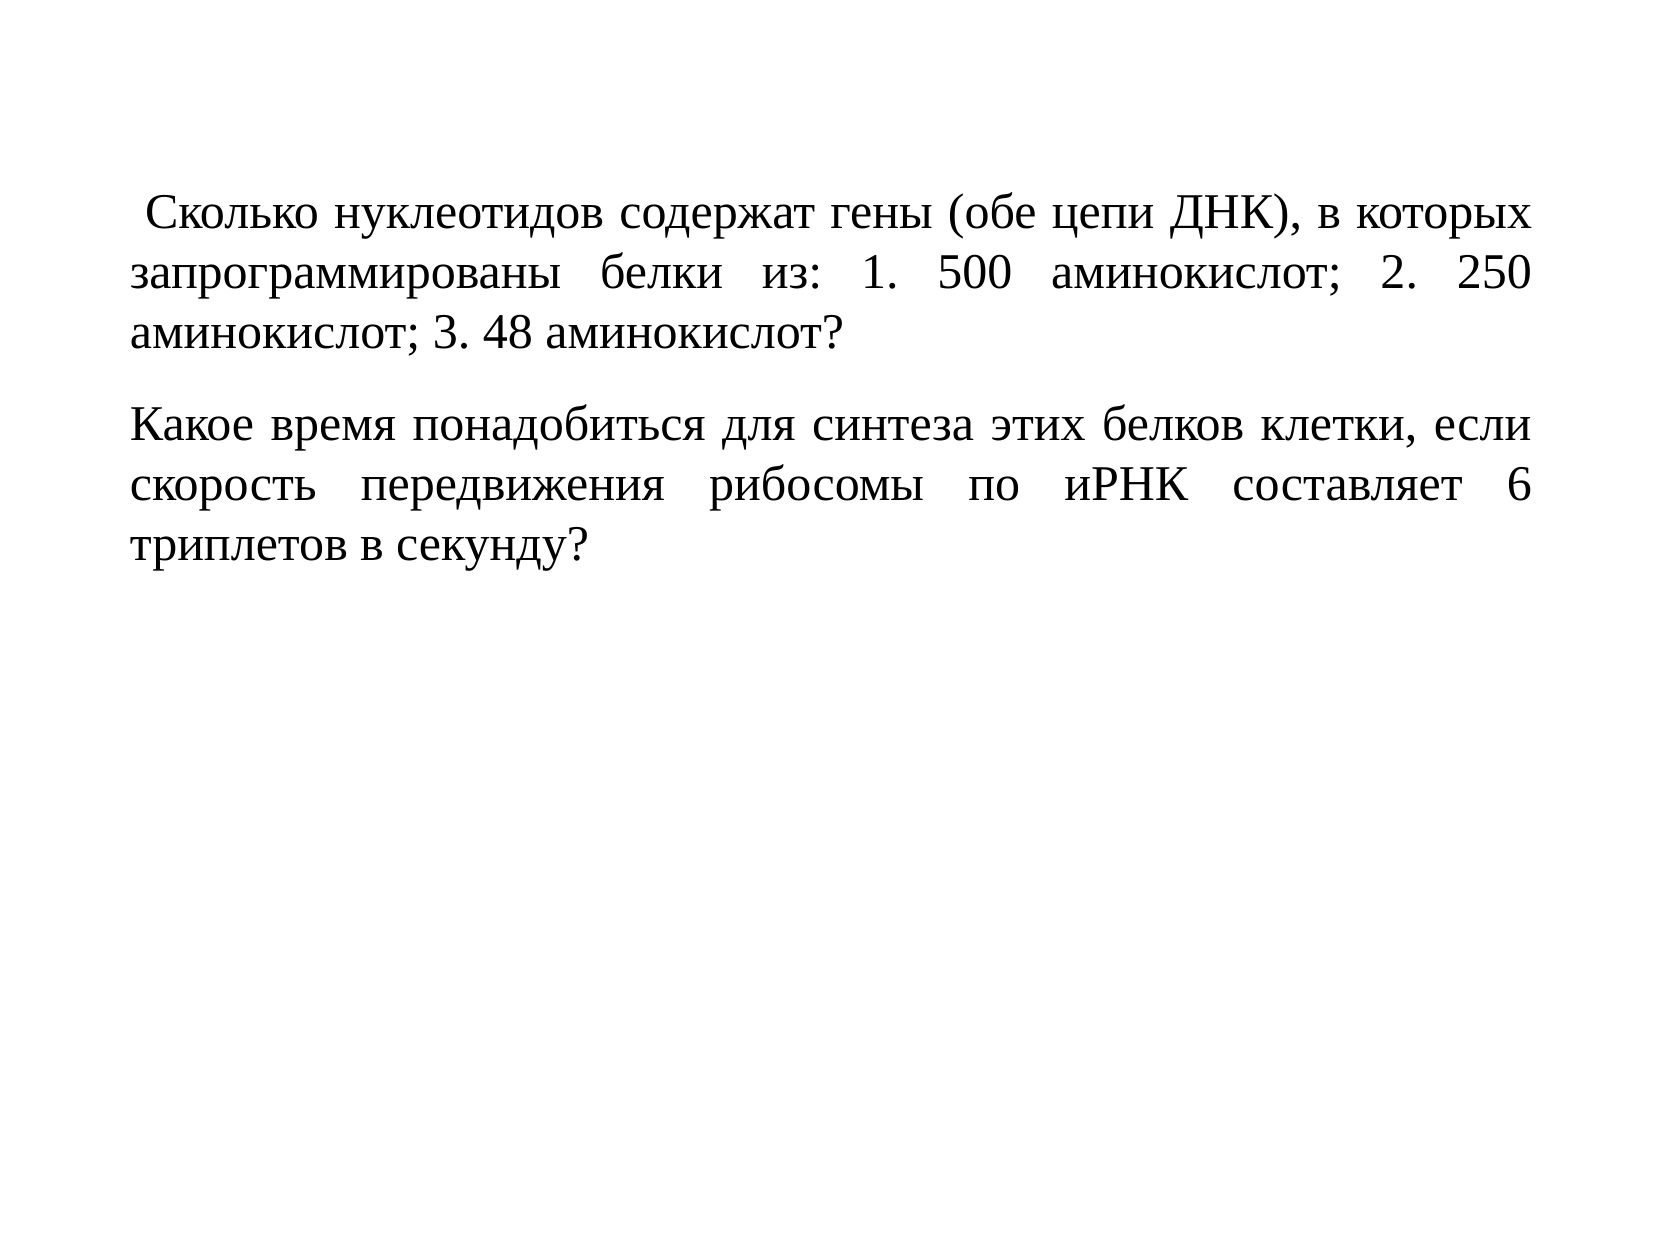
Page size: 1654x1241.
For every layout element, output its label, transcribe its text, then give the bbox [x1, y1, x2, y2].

text_box Сколько нуклеотидов содержат гены (обе цепи ДНК), в которых запрограммированы белки из: 1. 500 аминокислот; 2. 250 аминокислот; 3. 48 аминокислот? Какое время понадобиться для синтеза этих белков клетки, если скорость передвижения рибосомы по иРНК составляет 6 триплетов в секунду? [59, 171, 1548, 670]
